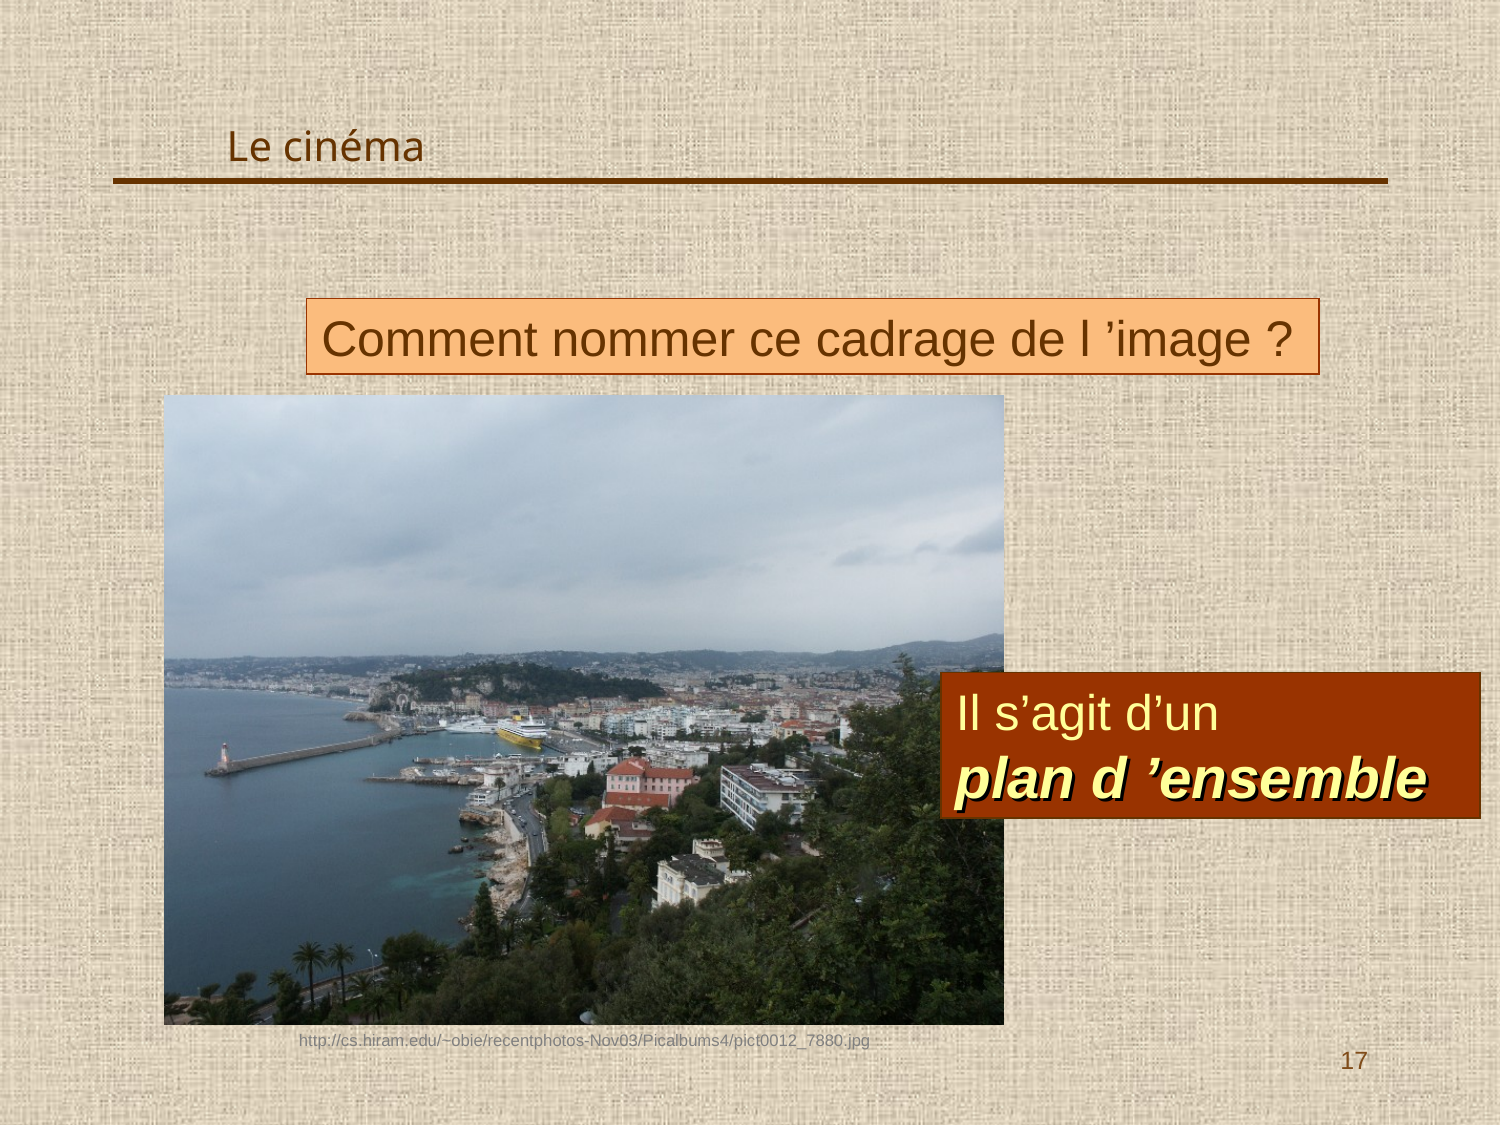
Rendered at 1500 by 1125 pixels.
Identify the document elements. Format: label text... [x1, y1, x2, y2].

text_box http://cs.hiram.edu/~obie/recentphotos-Nov03/Picalbums4/pict0012_7880.jpg [217, 1022, 954, 1059]
text_box Comment nommer ce cadrage de l ’image ? [306, 298, 1319, 374]
text_box Il s’agit d’un plan d ’ensemble [941, 672, 1480, 819]
picture [0, 0, 1500, 1125]
text_box Le cinéma [211, 112, 441, 178]
